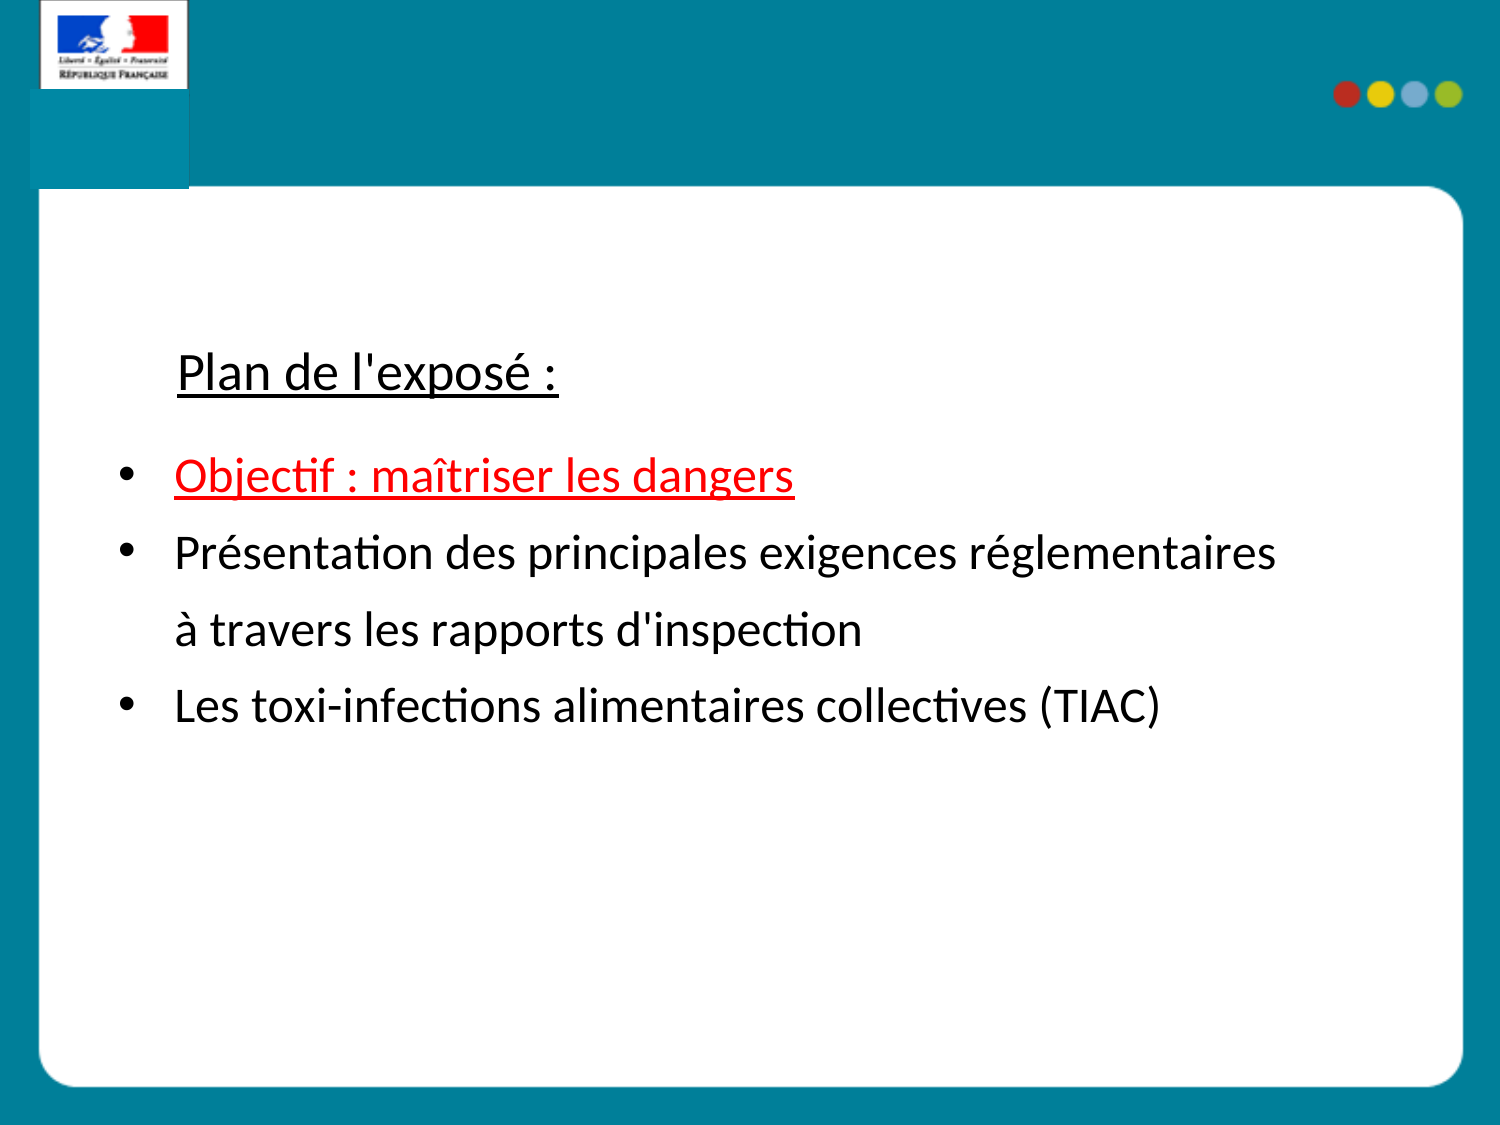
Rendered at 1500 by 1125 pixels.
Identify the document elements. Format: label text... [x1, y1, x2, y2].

list Objectif : maîtriser les dangers Présentation des principales exigences réglementaires à travers les rapports d'inspection Les toxi-infections alimentaires collectives (TIAC) [118, 442, 1300, 736]
title Plan de l'exposé : [177, 295, 1388, 443]
